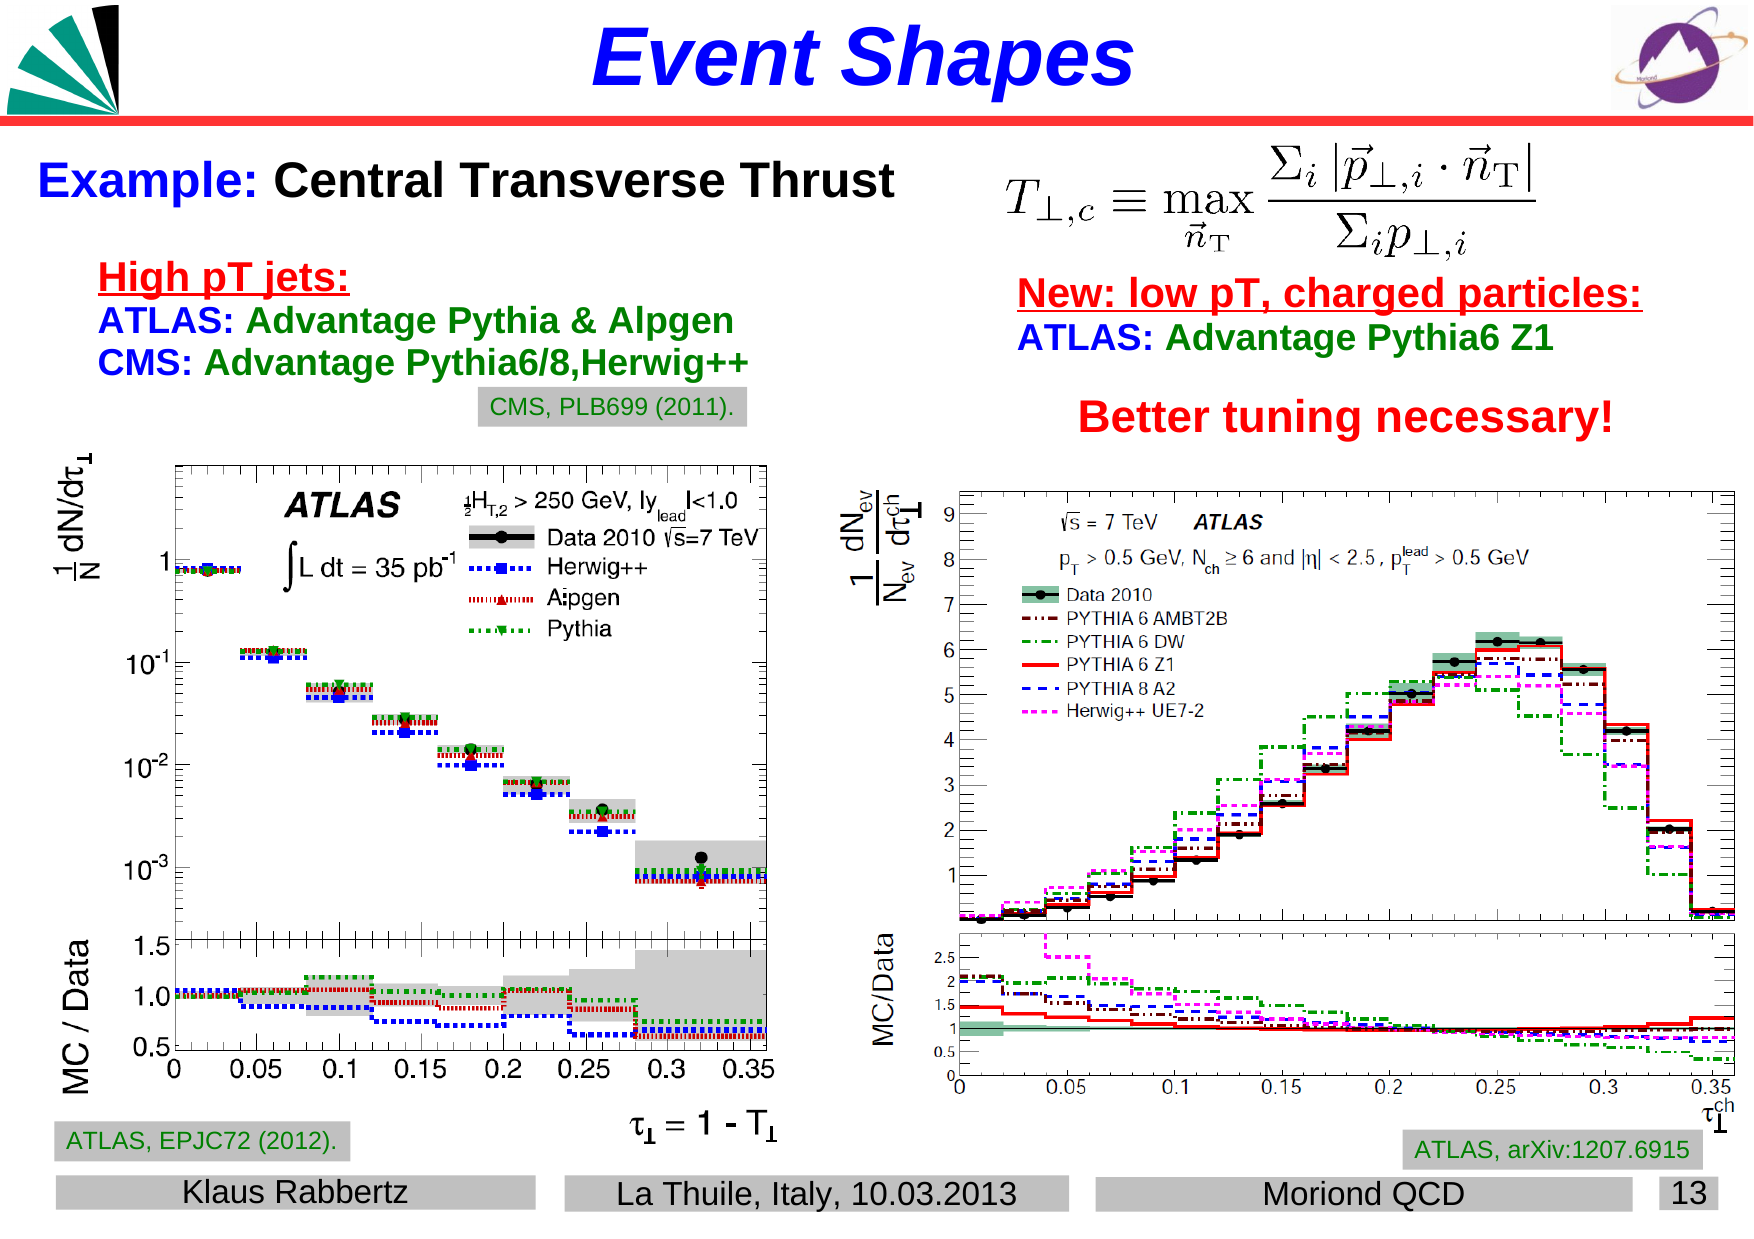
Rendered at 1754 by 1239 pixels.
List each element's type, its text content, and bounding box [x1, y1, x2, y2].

picture [50, 448, 781, 1145]
text_box ATLAS, EPJC72 (2012). [54, 1121, 351, 1162]
picture [835, 483, 1742, 1139]
picture [1611, 5, 1748, 110]
text_box New: low pT, charged particles: ATLAS: Advantage Pythia6 Z1 [1005, 263, 1657, 365]
text_box ATLAS, arXiv:1207.6915 [1402, 1129, 1703, 1170]
text_box High pT jets: ATLAS: Advantage Pythia & Alpgen CMS: Advantage Pythia6/8,Herwig++ [85, 247, 761, 390]
text_box Better tuning necessary! [1065, 384, 1627, 448]
picture [1001, 135, 1551, 265]
text_box CMS, PLB699 (2011). [477, 390, 748, 427]
title Event Shapes [123, 0, 1606, 114]
picture [7, 5, 119, 116]
text_box Example: Central Transverse Thrust [25, 146, 908, 214]
